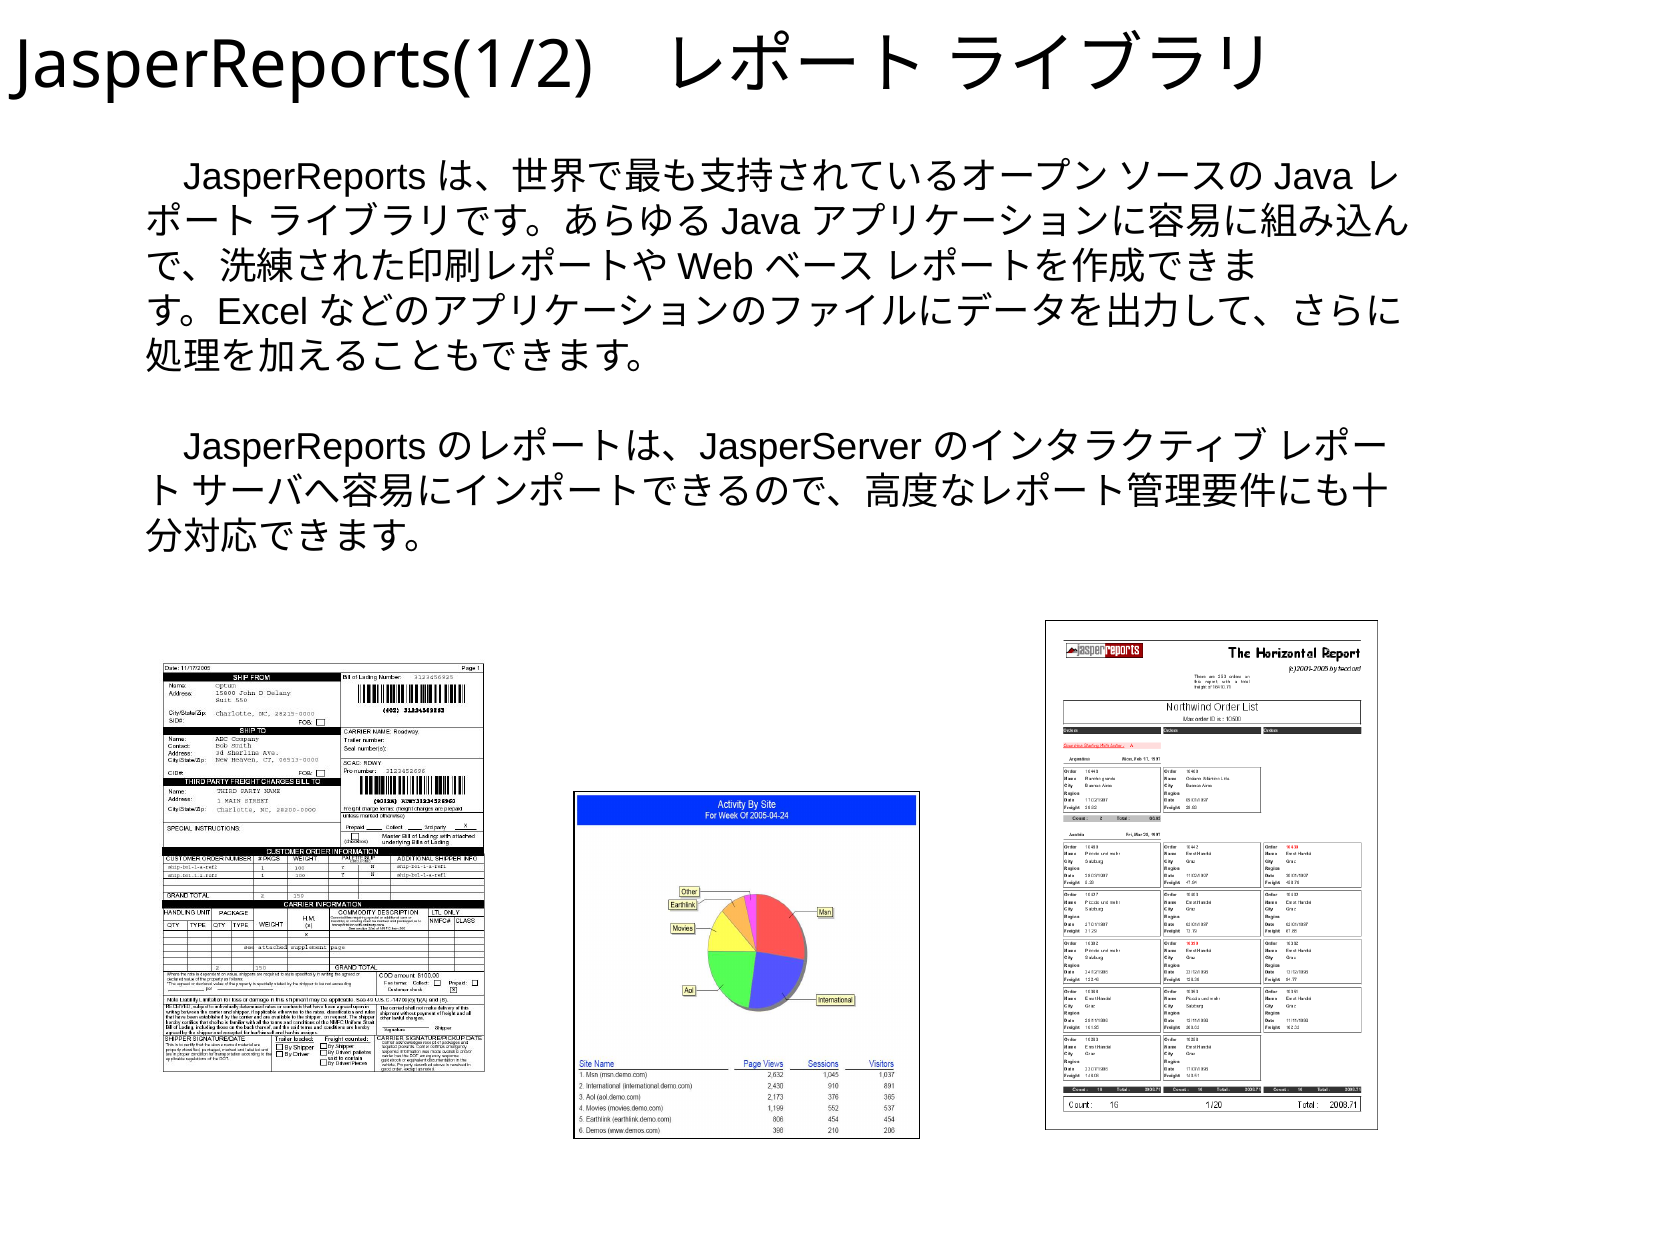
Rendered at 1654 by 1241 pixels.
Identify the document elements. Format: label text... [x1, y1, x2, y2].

text_box JasperReports(1/2) レポート ライブラリ [0, 0, 1406, 122]
text_box JasperReports は、世界で最も支持されているオープン ソースの Java レポート ライブラリです。あらゆる Java アプリケーションに容易に組み込んで、洗練された印刷レポートや Web ベース レポートを作成できます。Excel などのアプリケーションのファイルにデータを出力して、さらに処理を加えることもできます。 JasperReports のレポートは、JasperServer のインタラクティブ レポート サーバへ容易にインポートできるので、高度なレポート管理要件にも十分対応できます。 [130, 144, 1431, 566]
picture [574, 792, 919, 1138]
chart [1045, 620, 1378, 1130]
picture [153, 654, 493, 1072]
